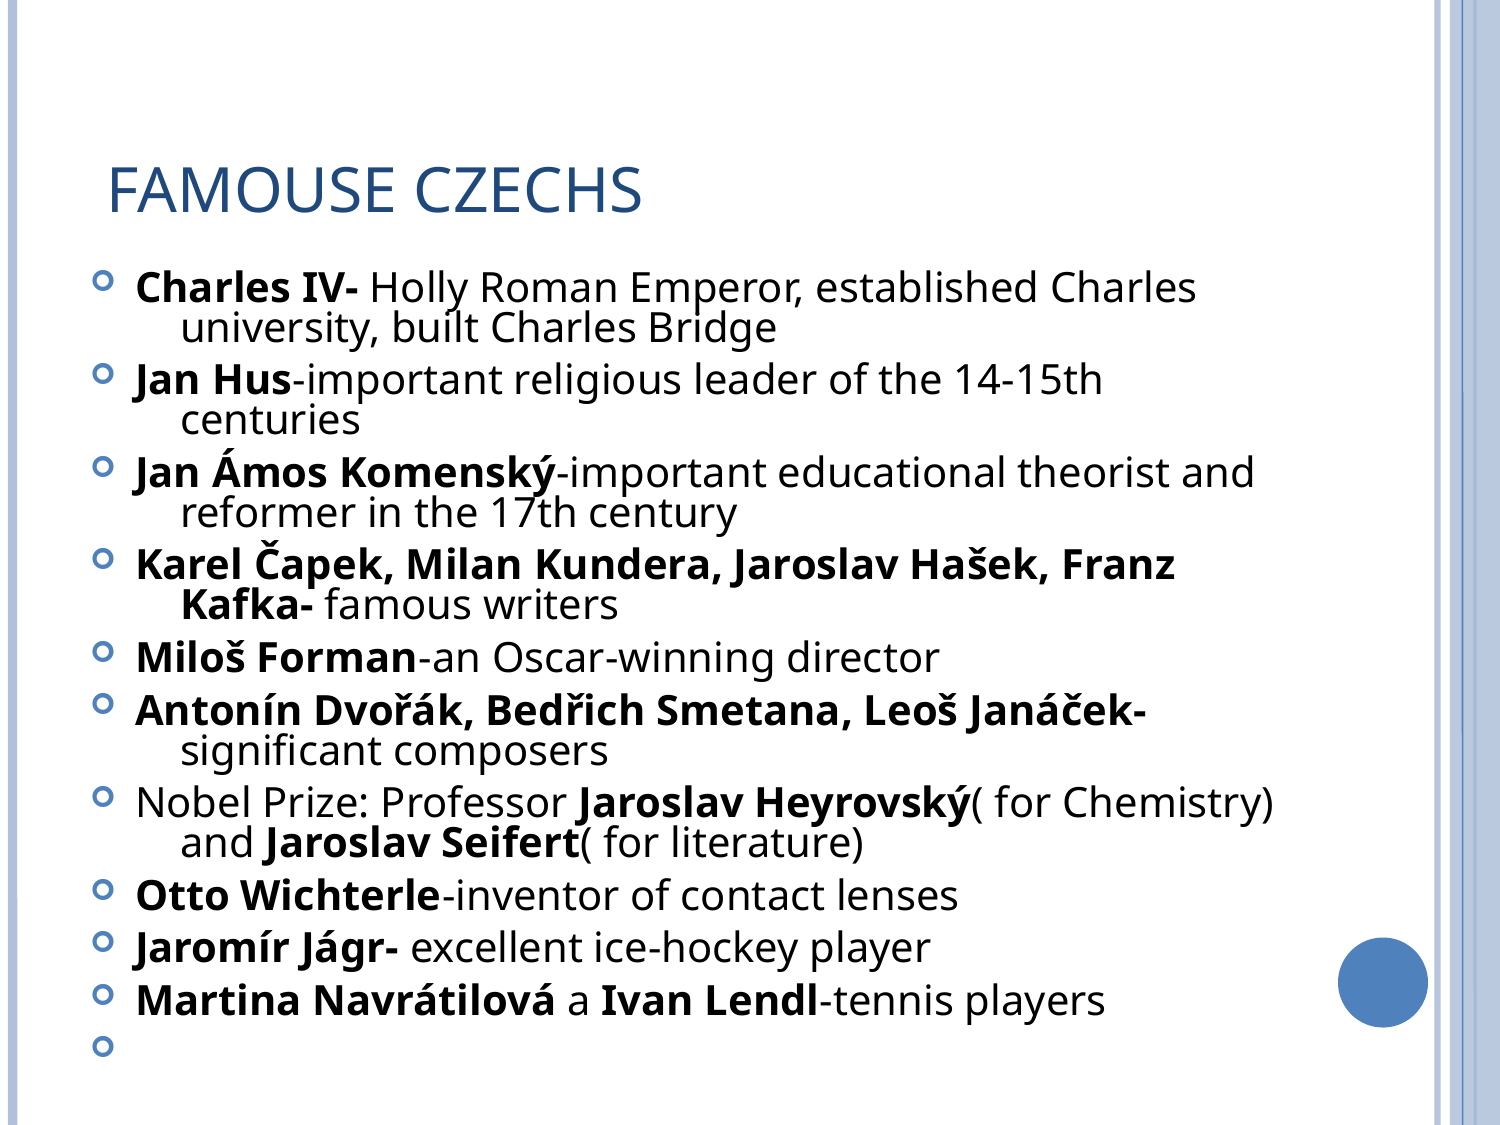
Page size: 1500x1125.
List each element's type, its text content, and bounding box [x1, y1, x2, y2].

list Charles IV- Holly Roman Emperor, established Charles university, built Charles Bridge Jan Hus-important religious leader of the 14-15th centuries Jan Ámos Komenský-important educational theorist and reformer in the 17th century Karel Čapek, Milan Kundera, Jaroslav Hašek, Franz Kafka- famous writers Miloš Forman-an Oscar-winning director Antonín Dvořák, Bedřich Smetana, Leoš Janáček- significant composers Nobel Prize: Professor Jaroslav Heyrovský( for Chemistry) and Jaroslav Seifert( for literature) Otto Wichterle-inventor of contact lenses Jaromír Jágr- excellent ice-hockey player Martina Navrátilová a Ivan Lendl-tennis players [75, 262, 1300, 1062]
title famouse Czechs [75, 45, 1300, 233]
